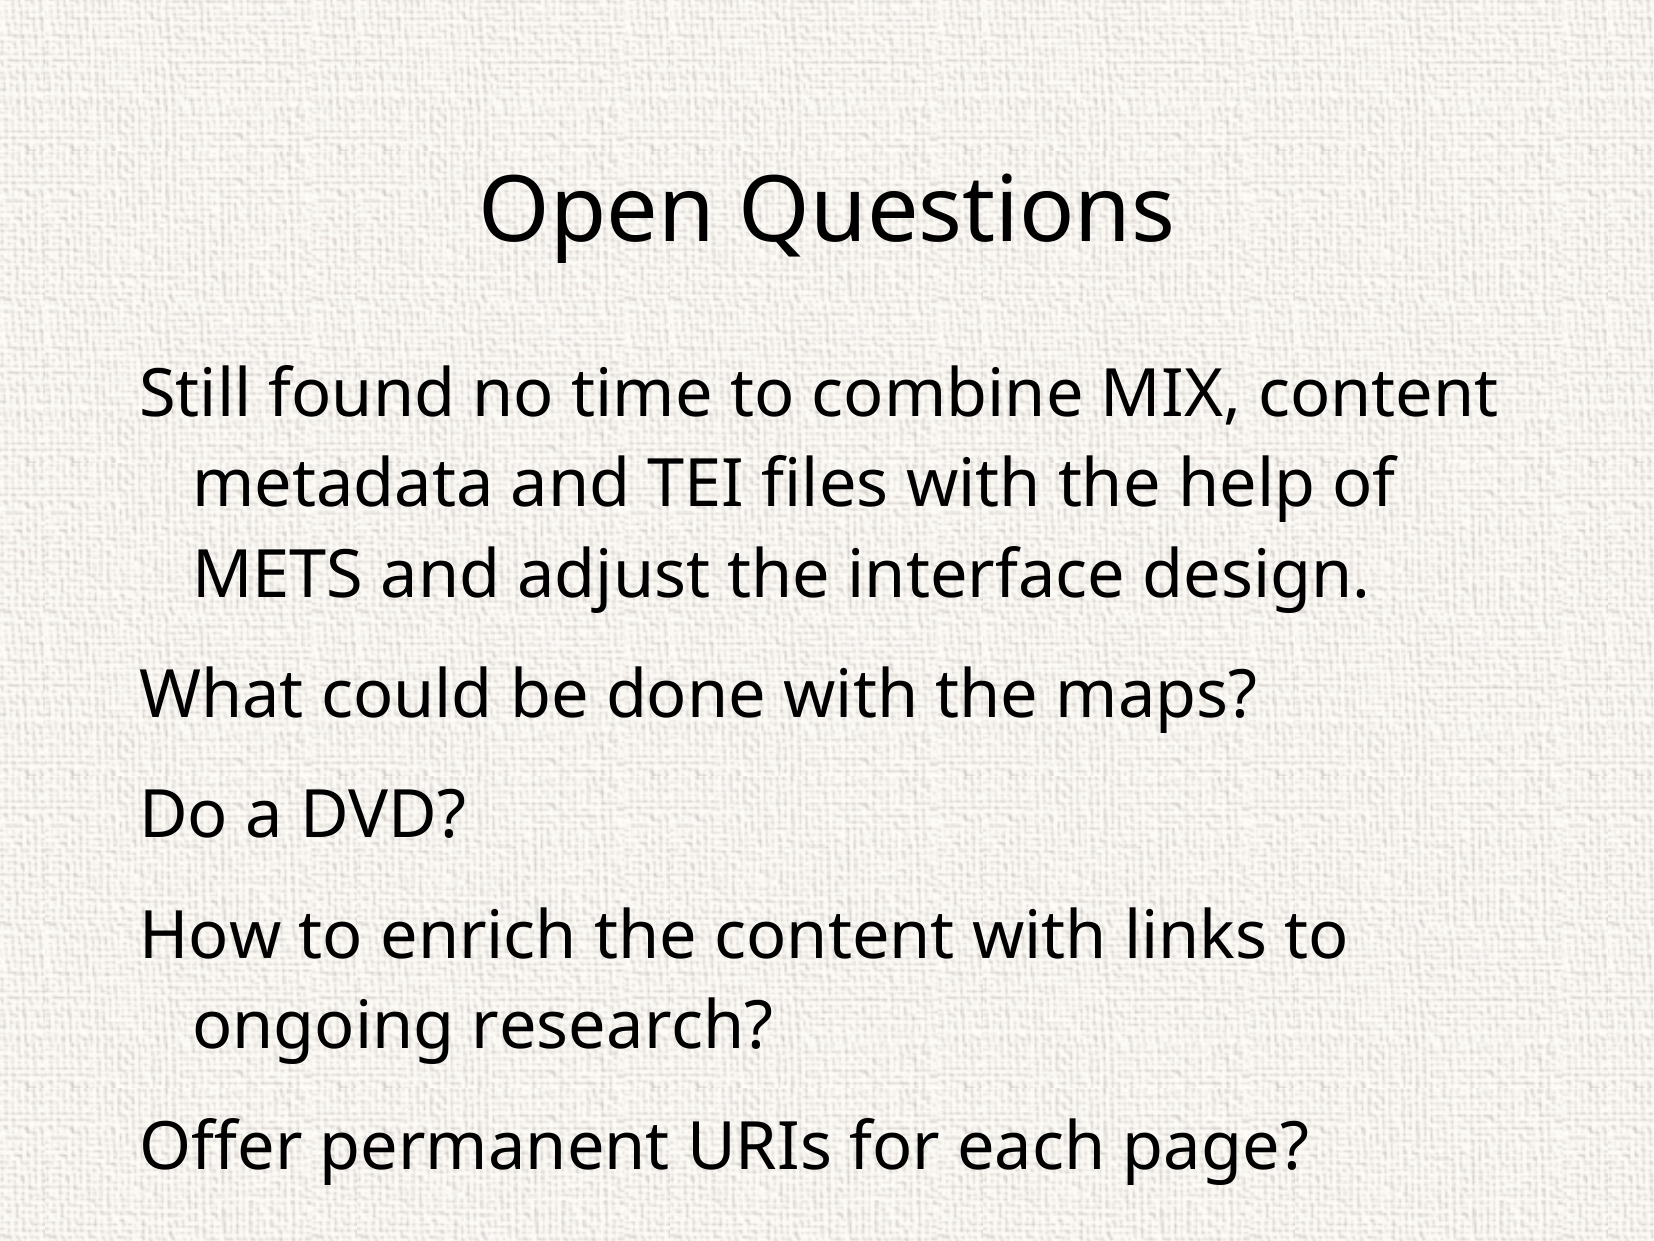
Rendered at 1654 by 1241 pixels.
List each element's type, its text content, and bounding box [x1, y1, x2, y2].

list Still found no time to combine MIX, content metadata and TEI files with the help of METS and adjust the interface design. What could be done with the maps? Do a DVD? How to enrich the content with links to ongoing research? Offer permanent URIs for each page? [121, 344, 1534, 1177]
picture [0, 0, 1654, 1241]
title Open Questions [121, 110, 1534, 303]
